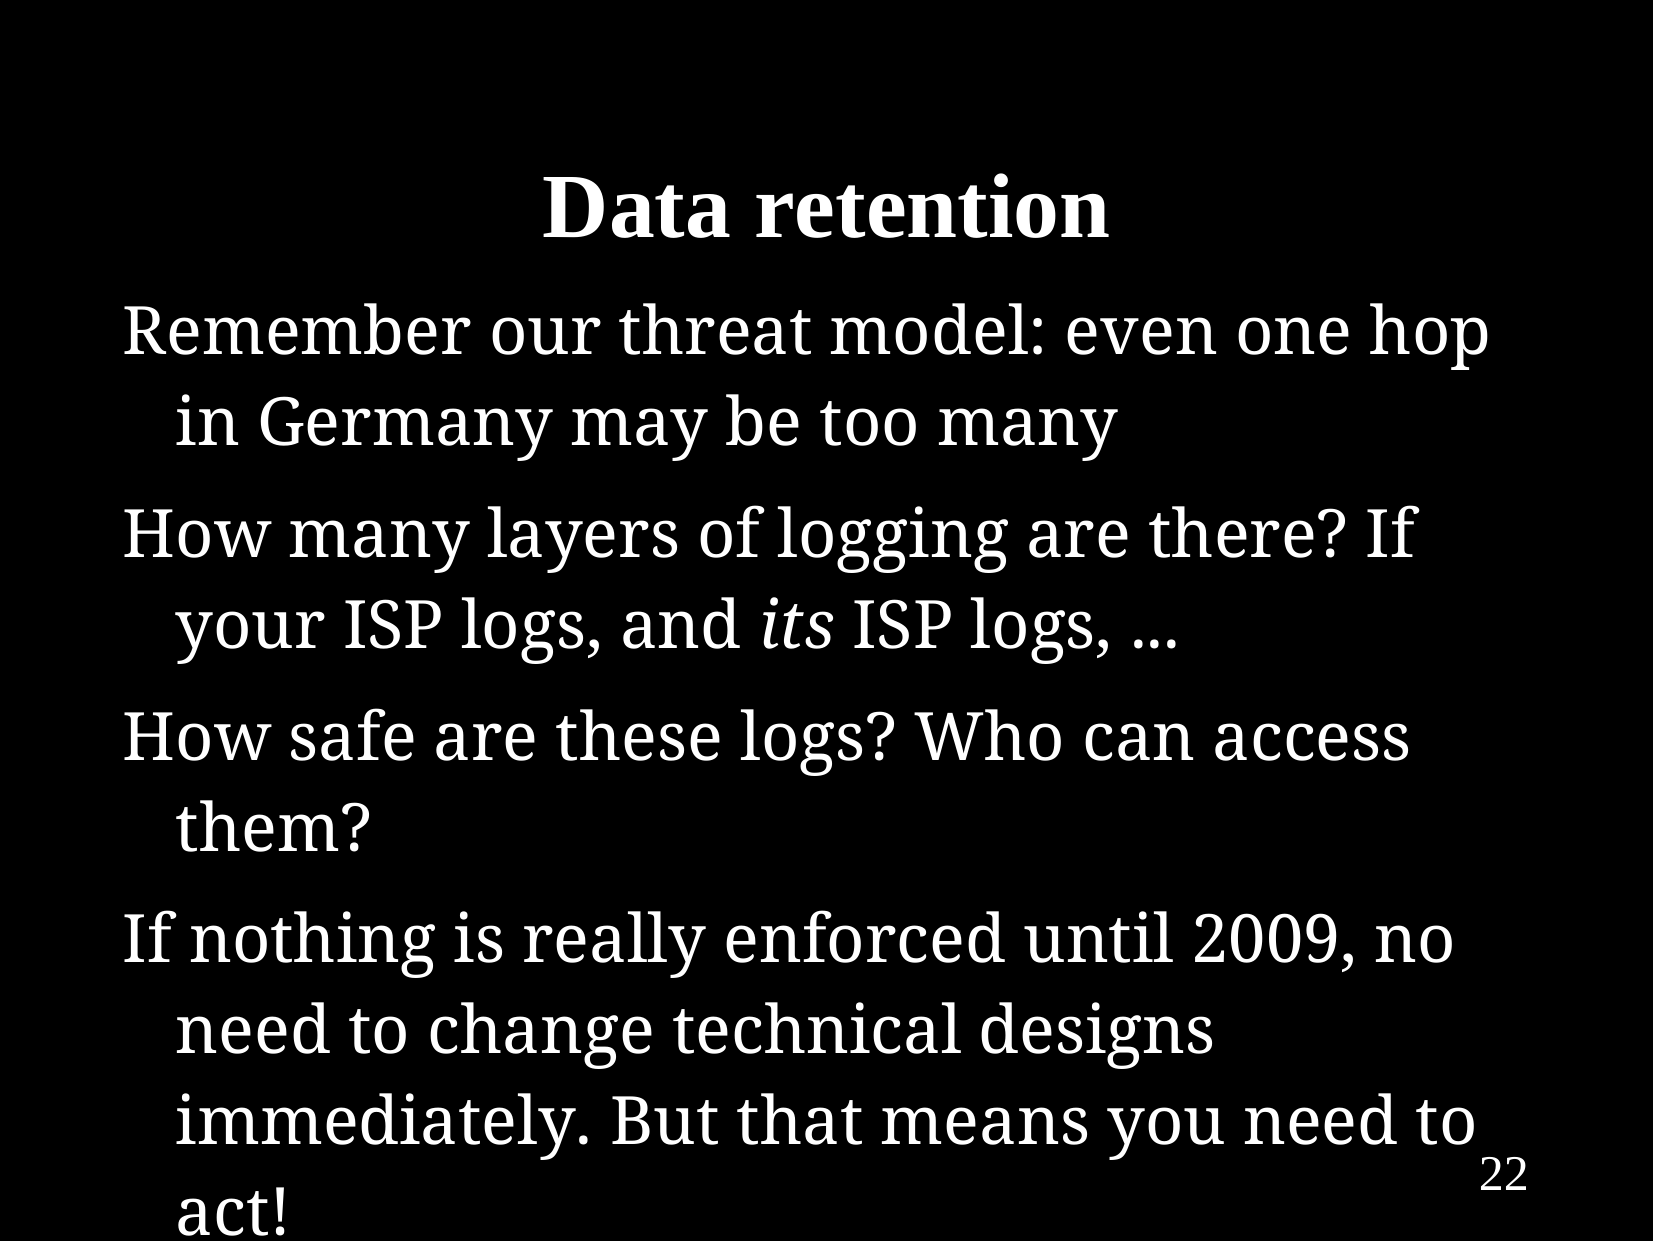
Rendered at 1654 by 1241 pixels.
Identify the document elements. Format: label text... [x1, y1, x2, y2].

list Remember our threat model: even one hop in Germany may be too many How many layers of logging are there? If your ISP logs, and its ISP logs, ... How safe are these logs? Who can access them? If nothing is really enforced until 2009, no need to change technical designs immediately. But that means you need to act! [105, 283, 1558, 1123]
title Data retention [121, 102, 1534, 283]
